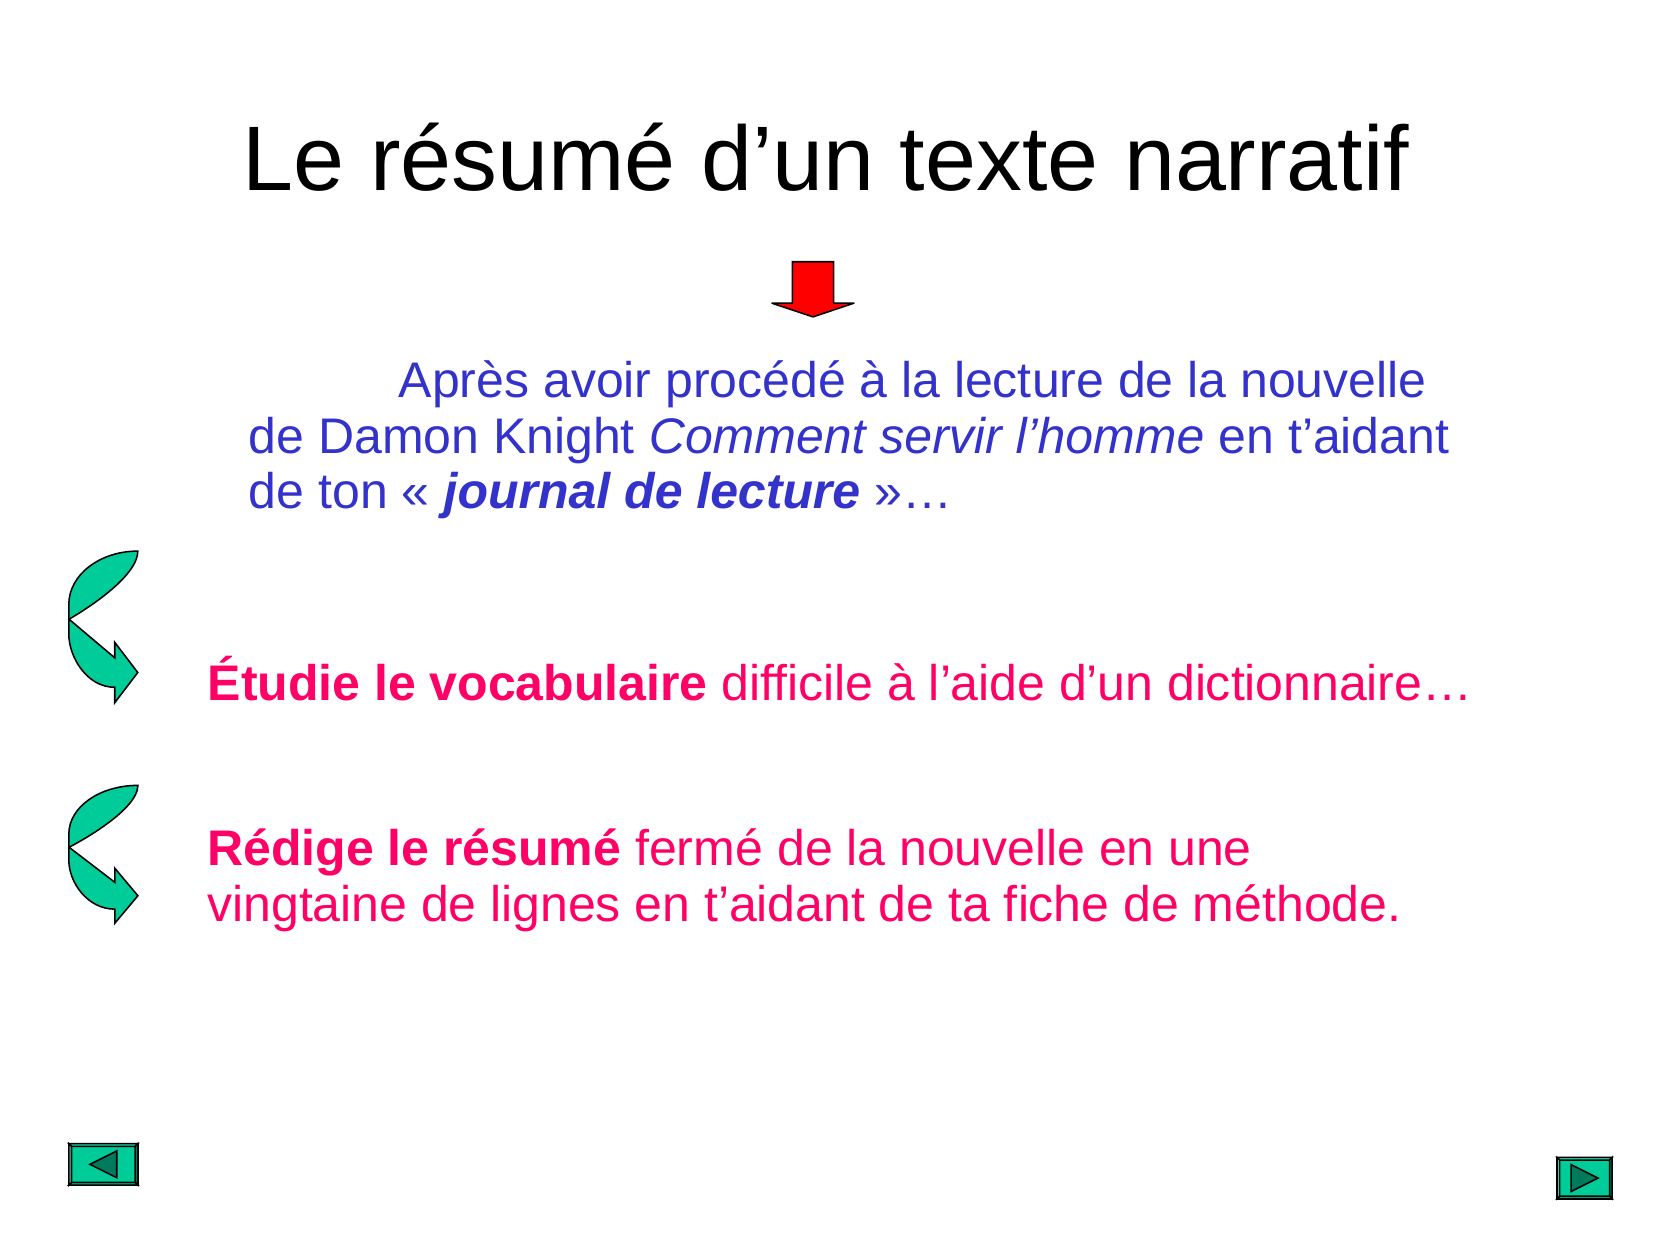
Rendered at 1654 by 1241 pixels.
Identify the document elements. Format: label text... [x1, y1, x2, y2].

text_box Étudie le vocabulaire difficile à l’aide d’un dictionnaire… [192, 647, 1530, 719]
text_box [771, 261, 855, 317]
text_box Après avoir procédé à la lecture de la nouvelle de Damon Knight Comment servir l’homme en t’aidant de ton « journal de lecture »… [234, 344, 1475, 528]
text_box Rédige le résumé fermé de la nouvelle en une vingtaine de lignes en t’aidant de ta fiche de méthode. [192, 812, 1461, 940]
title Le résumé d’un texte narratif [124, 55, 1530, 262]
